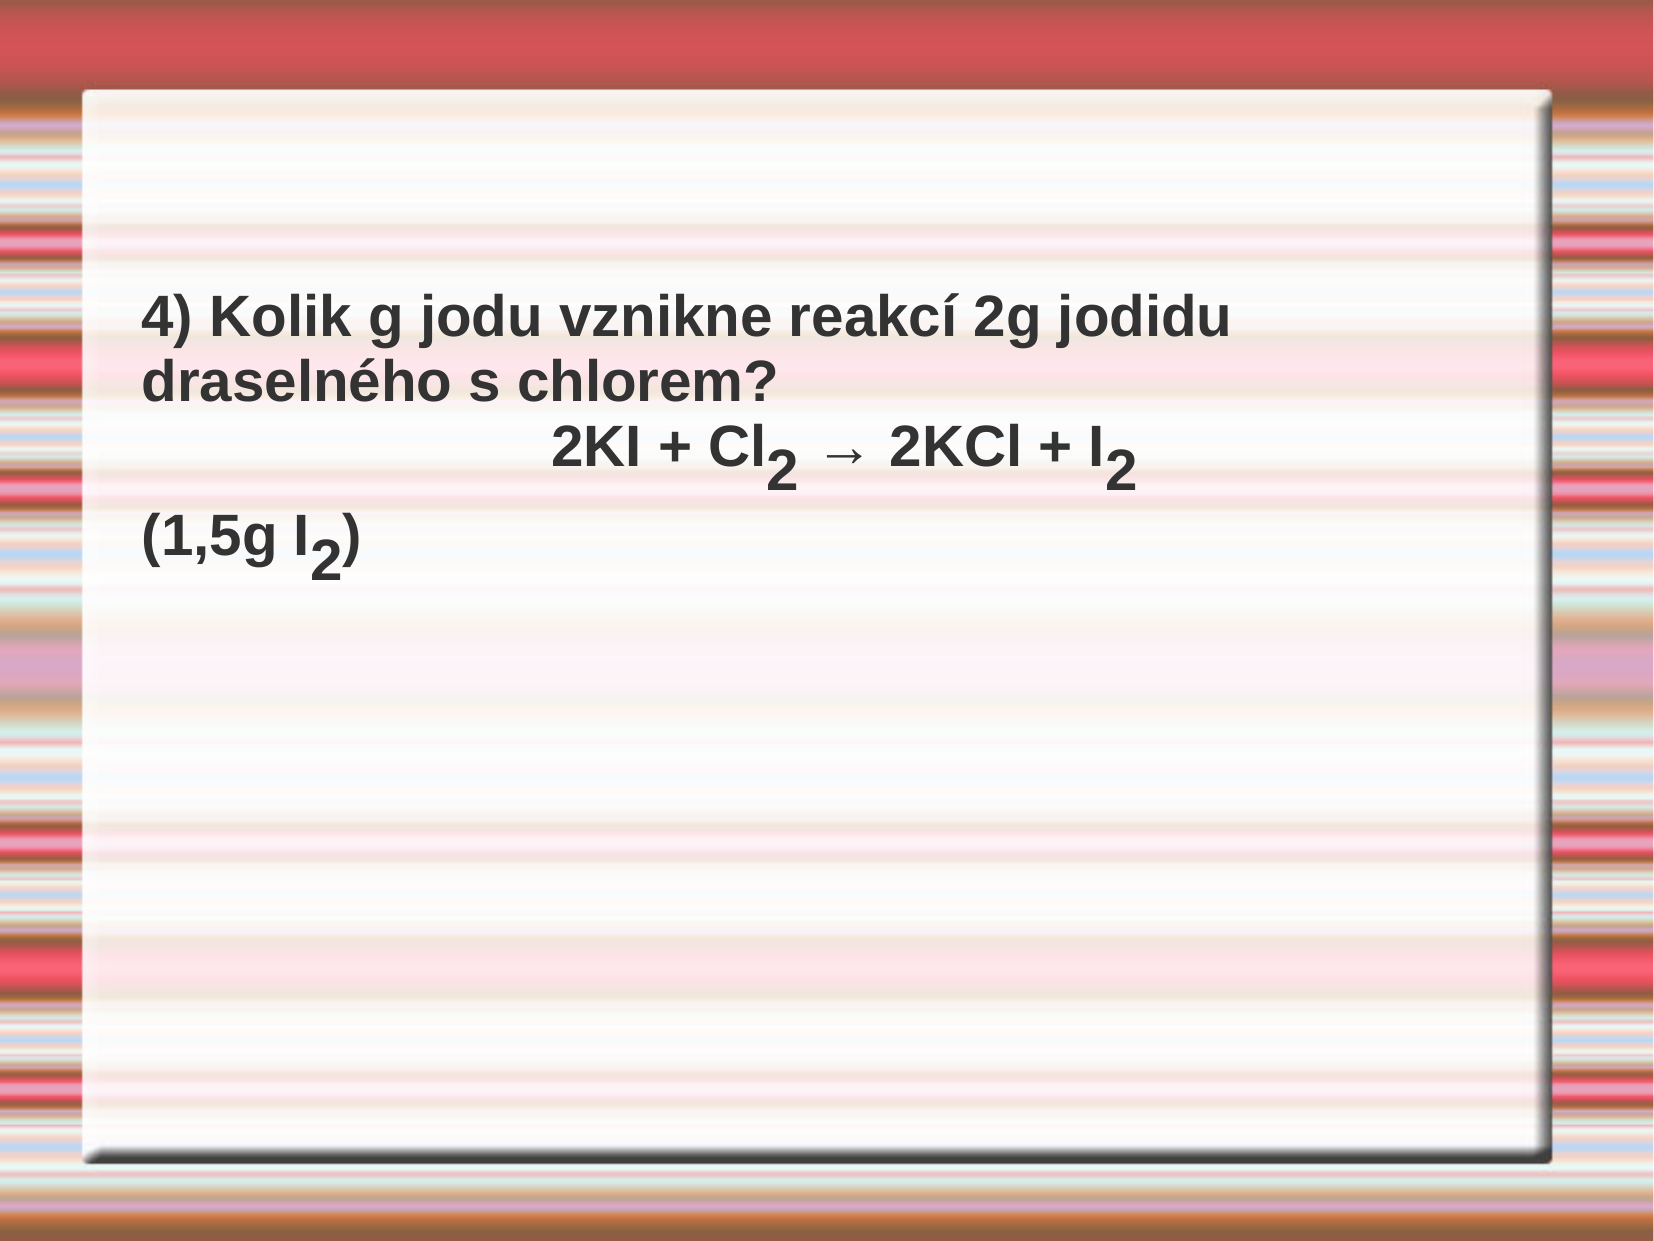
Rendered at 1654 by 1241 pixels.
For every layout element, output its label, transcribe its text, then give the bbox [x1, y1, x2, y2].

list 4) Kolik g jodu vznikne reakcí 2g jodidu draselného s chlorem? 2KI + Cl2 → 2KCl + I2 (1,5g I2) [141, 283, 1548, 1088]
picture [0, 0, 1654, 1241]
